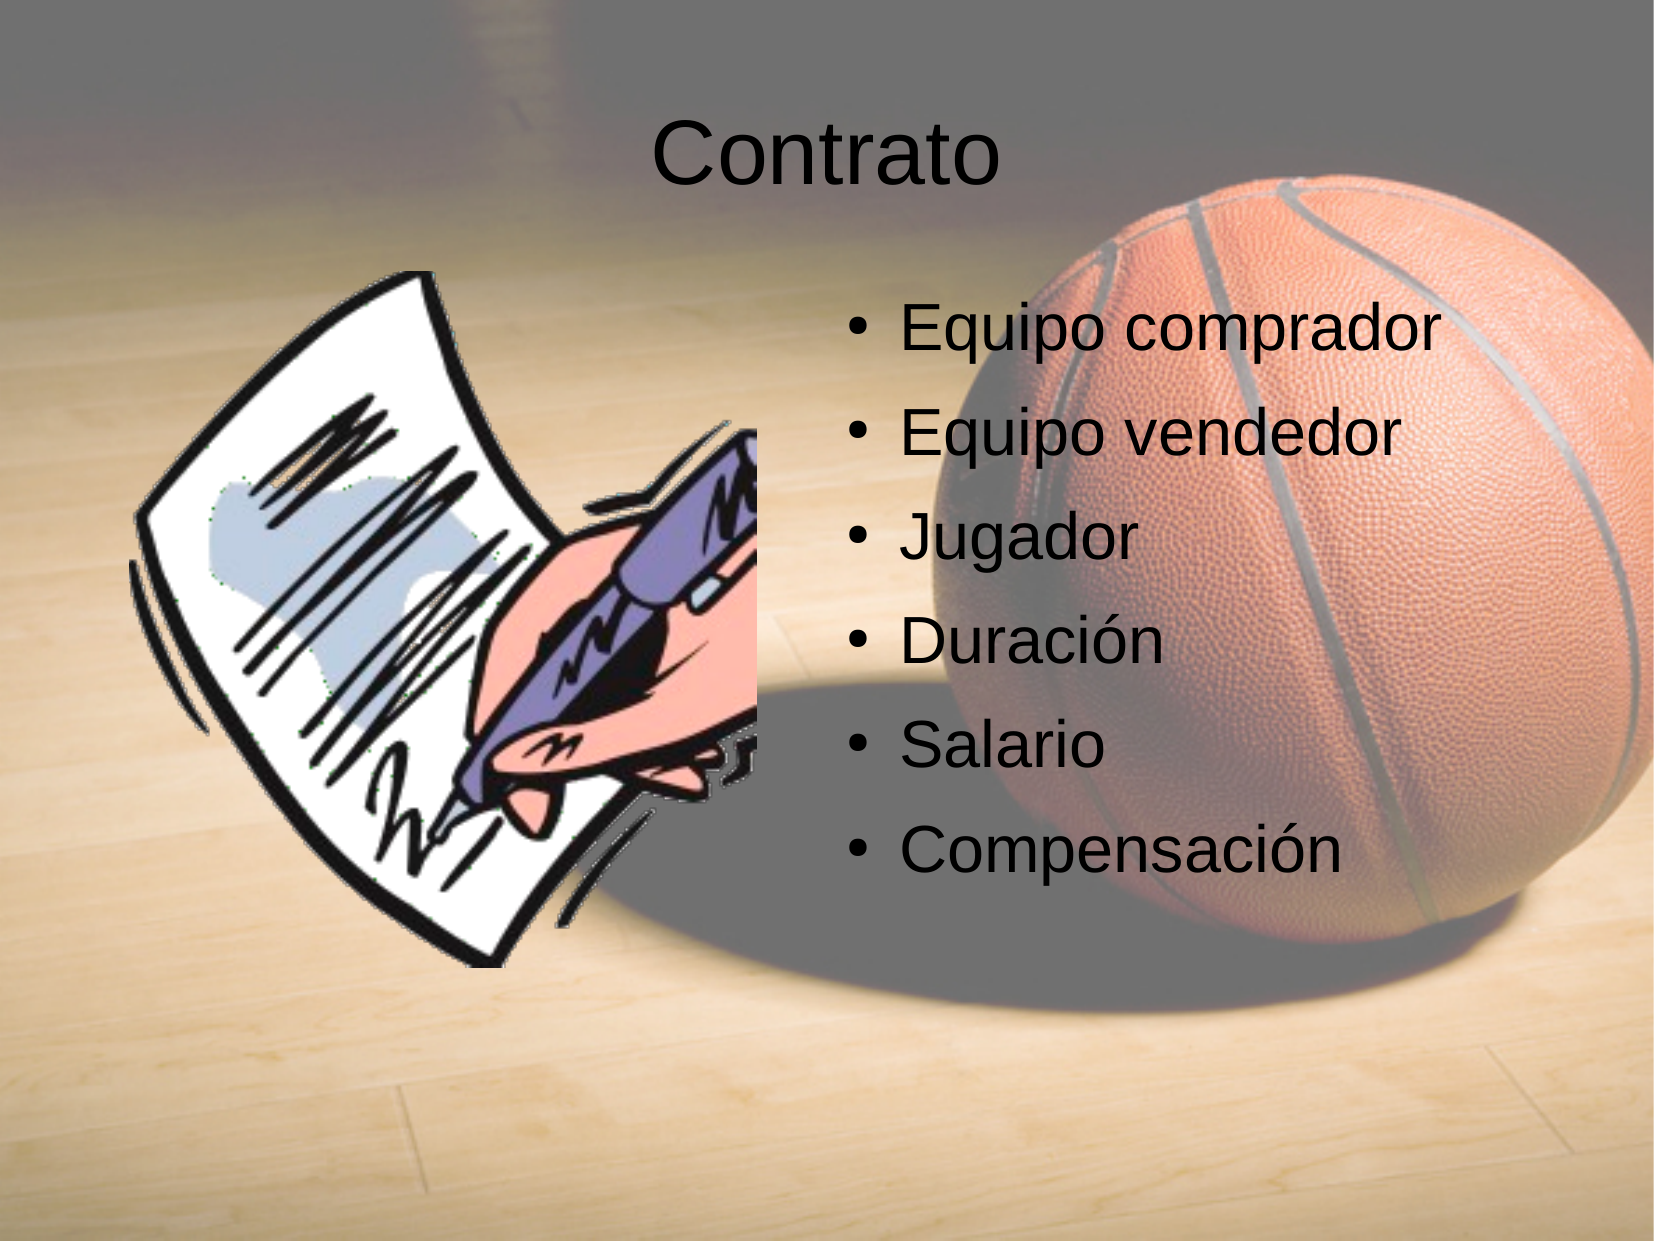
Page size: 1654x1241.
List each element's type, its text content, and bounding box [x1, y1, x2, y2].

list Equipo comprador Equipo vendedor Jugador Duración Salario Compensación [828, 290, 1539, 1010]
picture [0, 0, 1654, 1241]
title Contrato [82, 49, 1571, 257]
